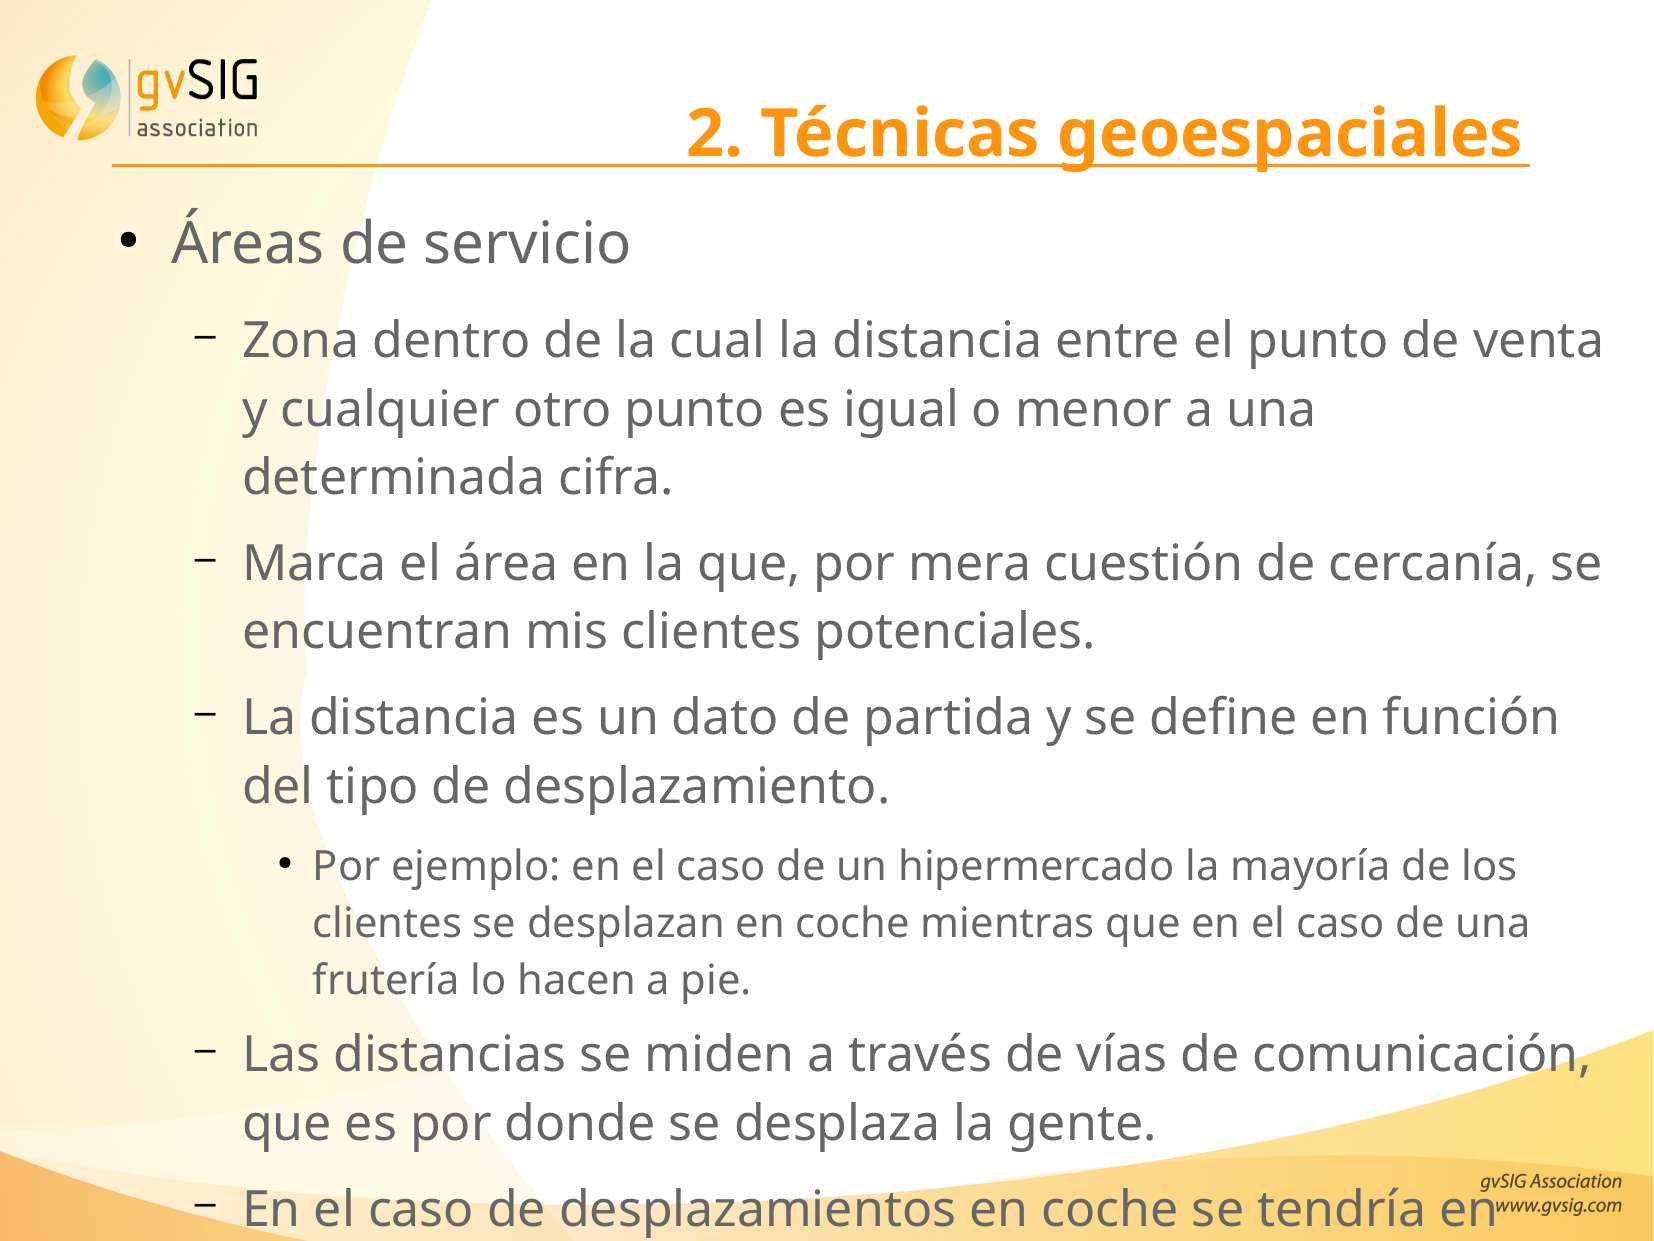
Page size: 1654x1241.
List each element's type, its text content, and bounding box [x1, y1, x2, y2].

list Áreas de servicio Zona dentro de la cual la distancia entre el punto de venta y cualquier otro punto es igual o menor a una determinada cifra. Marca el área en la que, por mera cuestión de cercanía, se encuentran mis clientes potenciales. La distancia es un dato de partida y se define en función del tipo de desplazamiento. Por ejemplo: en el caso de un hipermercado la mayoría de los clientes se desplazan en coche mientras que en el caso de una frutería lo hacen a pie. Las distancias se miden a través de vías de comunicación, que es por donde se desplaza la gente. En el caso de desplazamientos en coche se tendría en cuenta incluso el sentido de las calles. [29, 201, 1625, 1167]
picture [0, 0, 1654, 1241]
title 2. Técnicas geoespaciales [295, 167, 1524, 184]
title 2. Técnicas geoespaciales [295, 84, 1524, 164]
